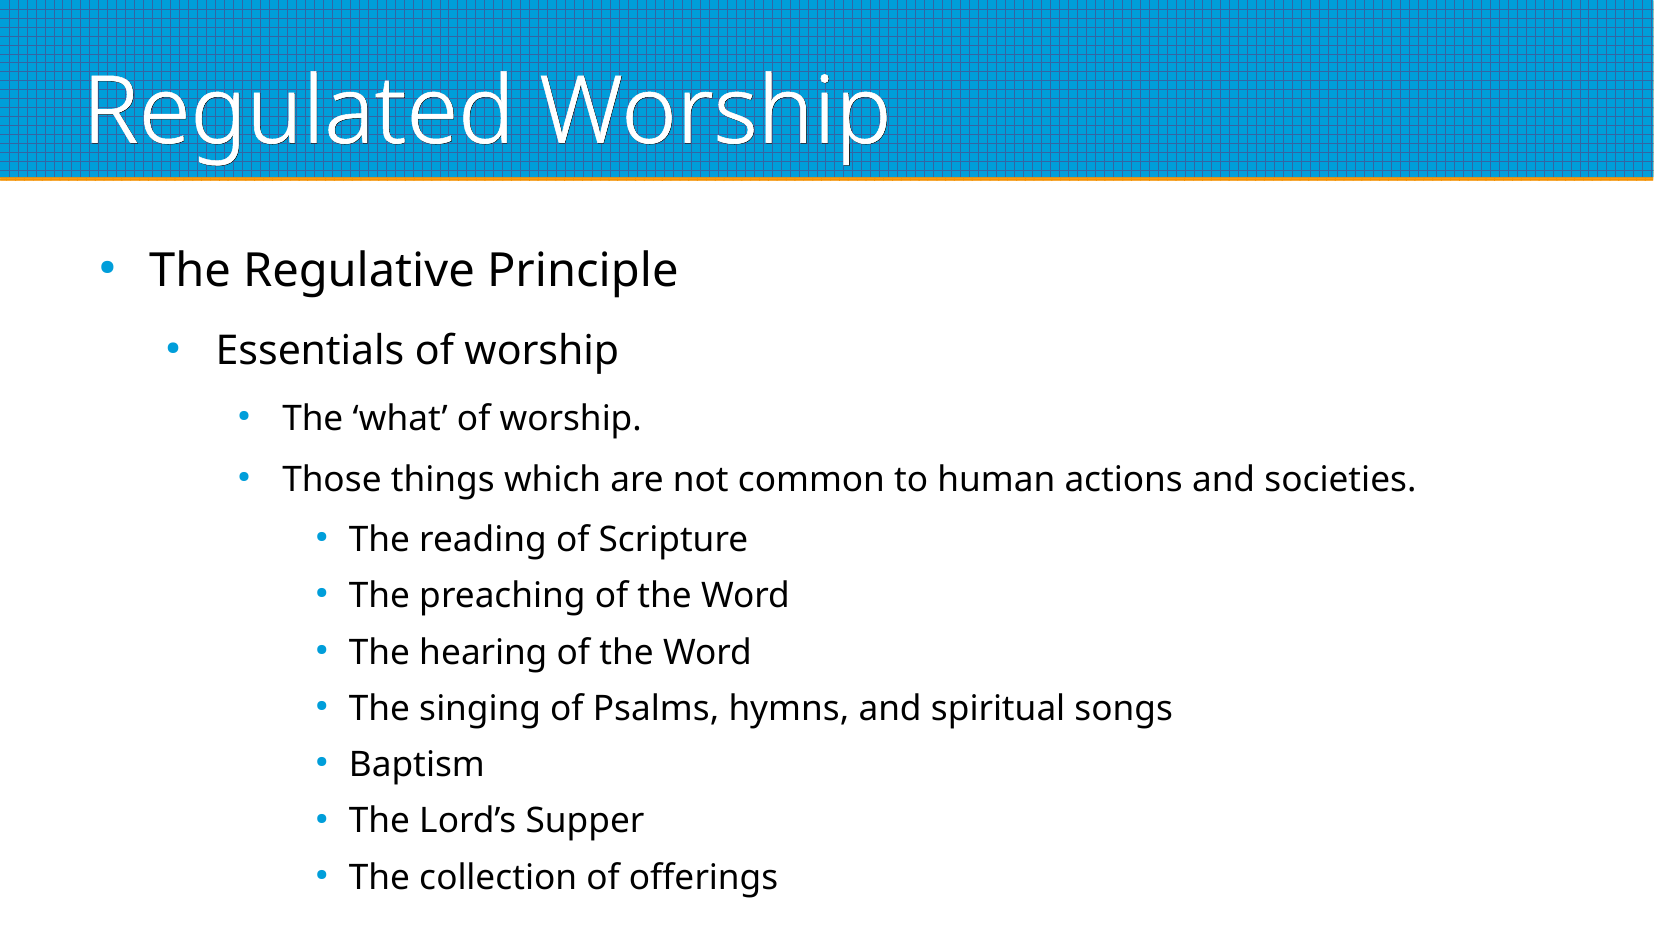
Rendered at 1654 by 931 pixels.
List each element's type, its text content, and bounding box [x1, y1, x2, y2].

title Regulated Worship [82, 14, 1571, 171]
list The Regulative Principle Essentials of worship The ‘what’ of worship. Those things which are not common to human actions and societies. The reading of Scripture The preaching of the Word The hearing of the Word The singing of Psalms, hymns, and spiritual songs Baptism The Lord’s Supper The collection of offerings [82, 236, 1563, 901]
